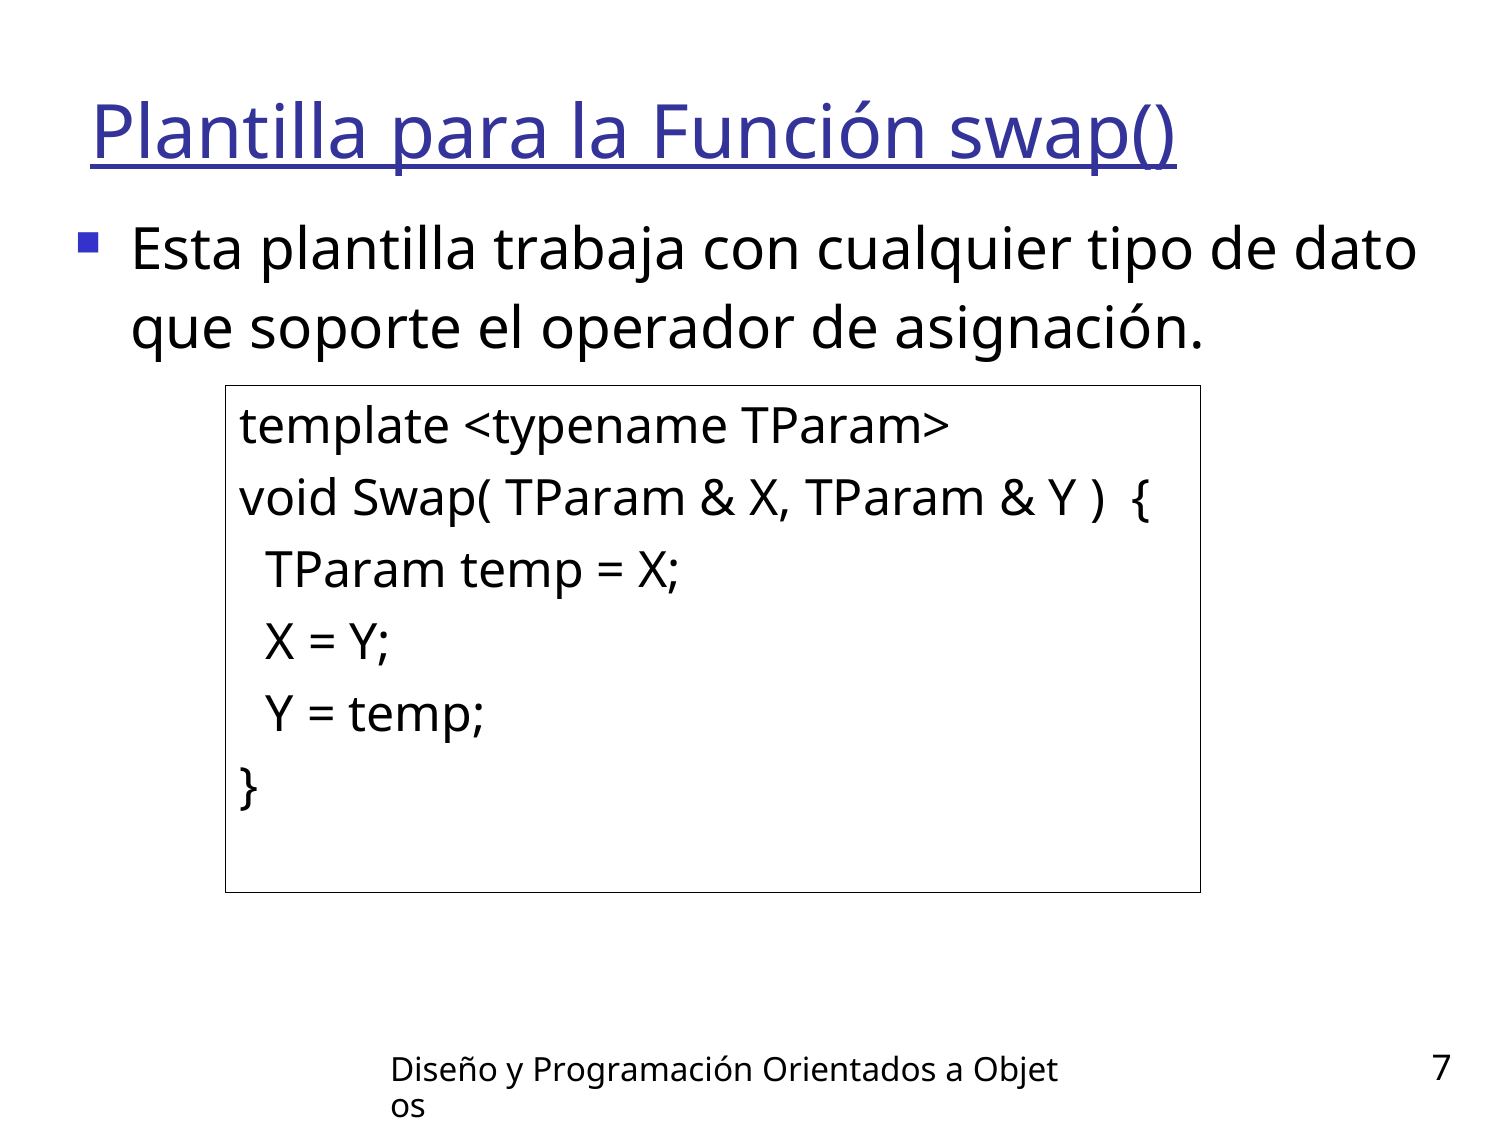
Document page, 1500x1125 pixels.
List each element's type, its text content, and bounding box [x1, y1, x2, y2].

list Esta plantilla trabaja con cualquier tipo de dato que soporte el operador de asignación. [75, 207, 1462, 1013]
title Plantilla para la Función swap()‏ [75, 10, 1466, 188]
text_box template <typename TParam> void Swap( TParam & X, TParam & Y ) { TParam temp = X; X = Y; Y = temp; } [225, 385, 1201, 893]
